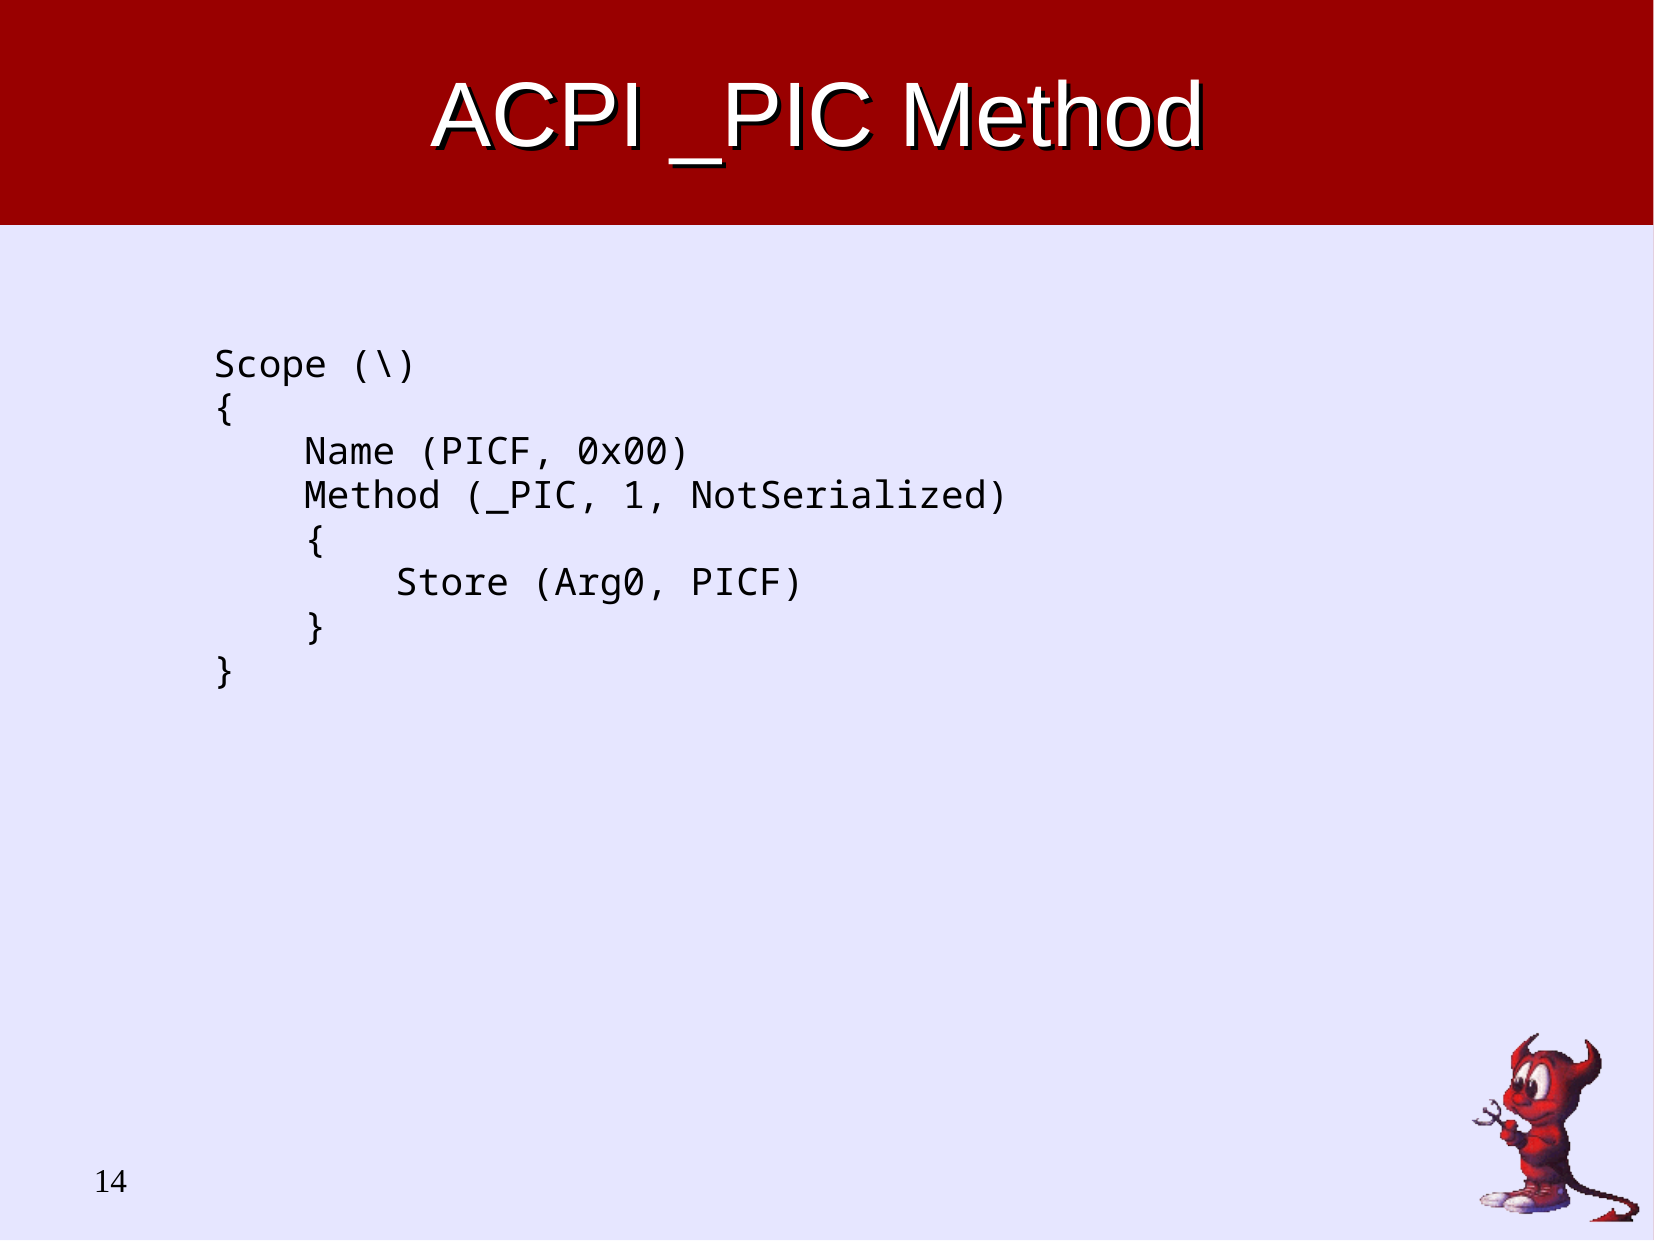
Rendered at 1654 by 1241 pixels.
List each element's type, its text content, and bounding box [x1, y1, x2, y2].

chart [121, 344, 1534, 1127]
title ACPI _PIC Method [112, 11, 1525, 219]
picture [1464, 1030, 1643, 1227]
